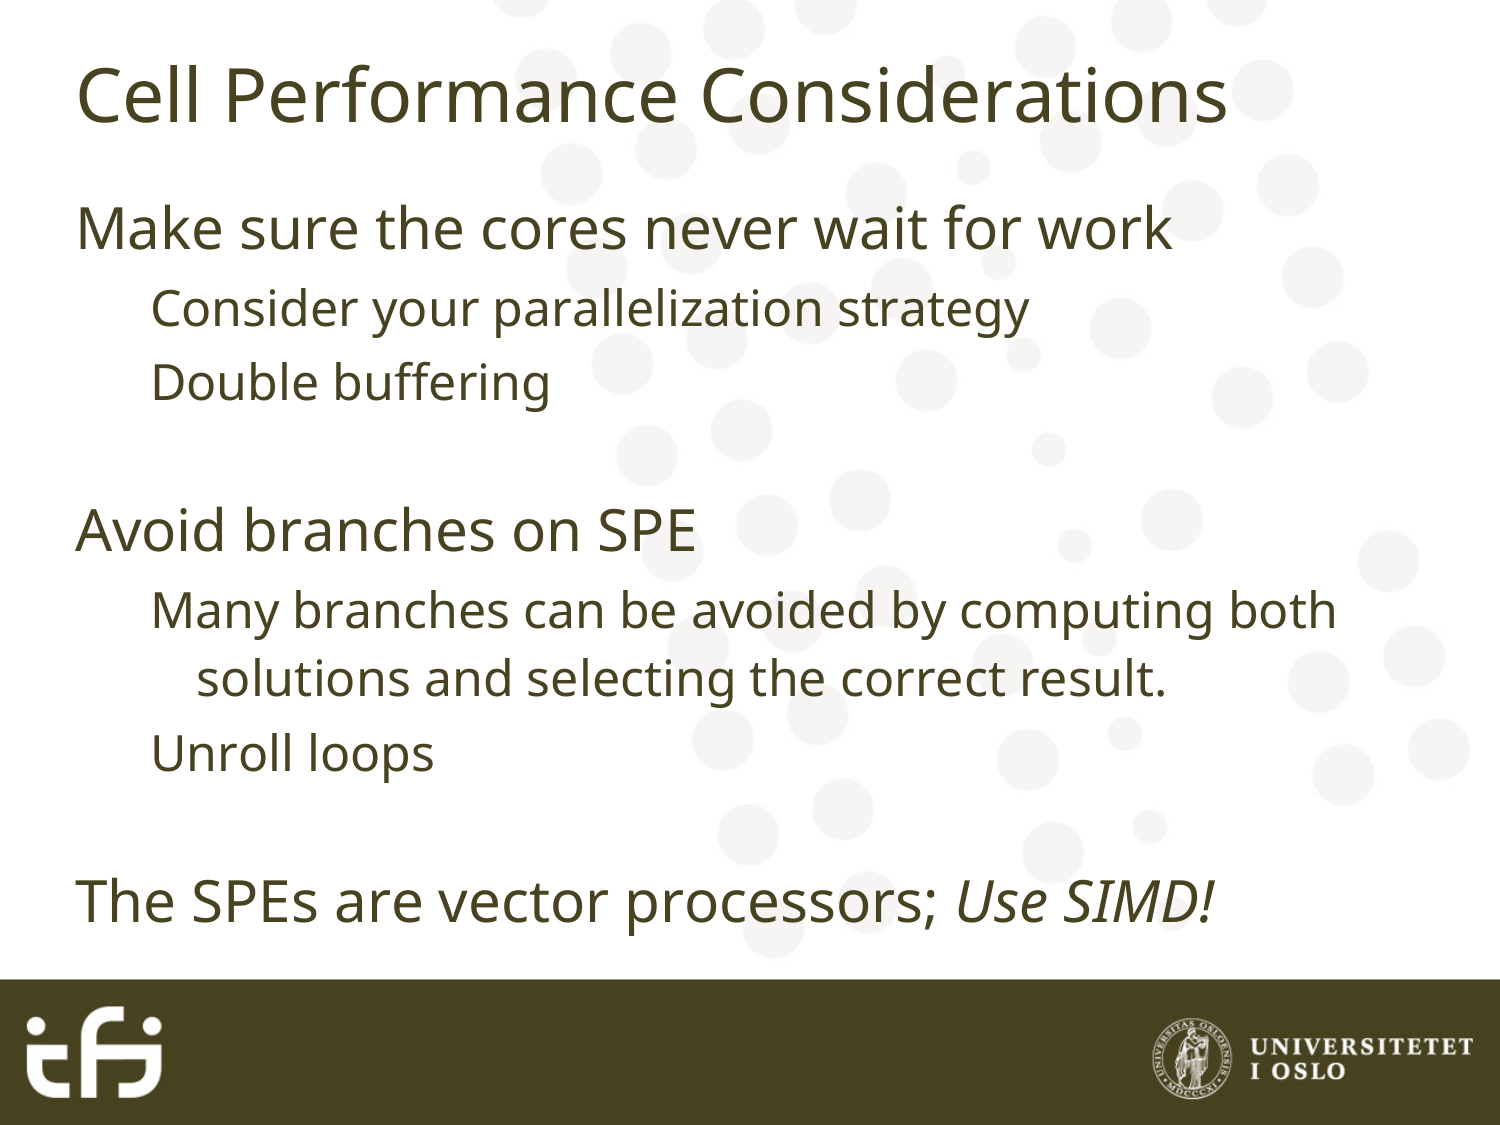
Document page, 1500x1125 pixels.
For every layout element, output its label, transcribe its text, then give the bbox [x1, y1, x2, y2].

list Make sure the cores never wait for work Consider your parallelization strategy Double buffering Avoid branches on SPE Many branches can be avoided by computing both solutions and selecting the correct result. Unroll loops The SPEs are vector processors; Use SIMD! [75, 187, 1426, 923]
picture [0, 0, 1500, 1125]
title Cell Performance Considerations [75, 40, 1426, 146]
